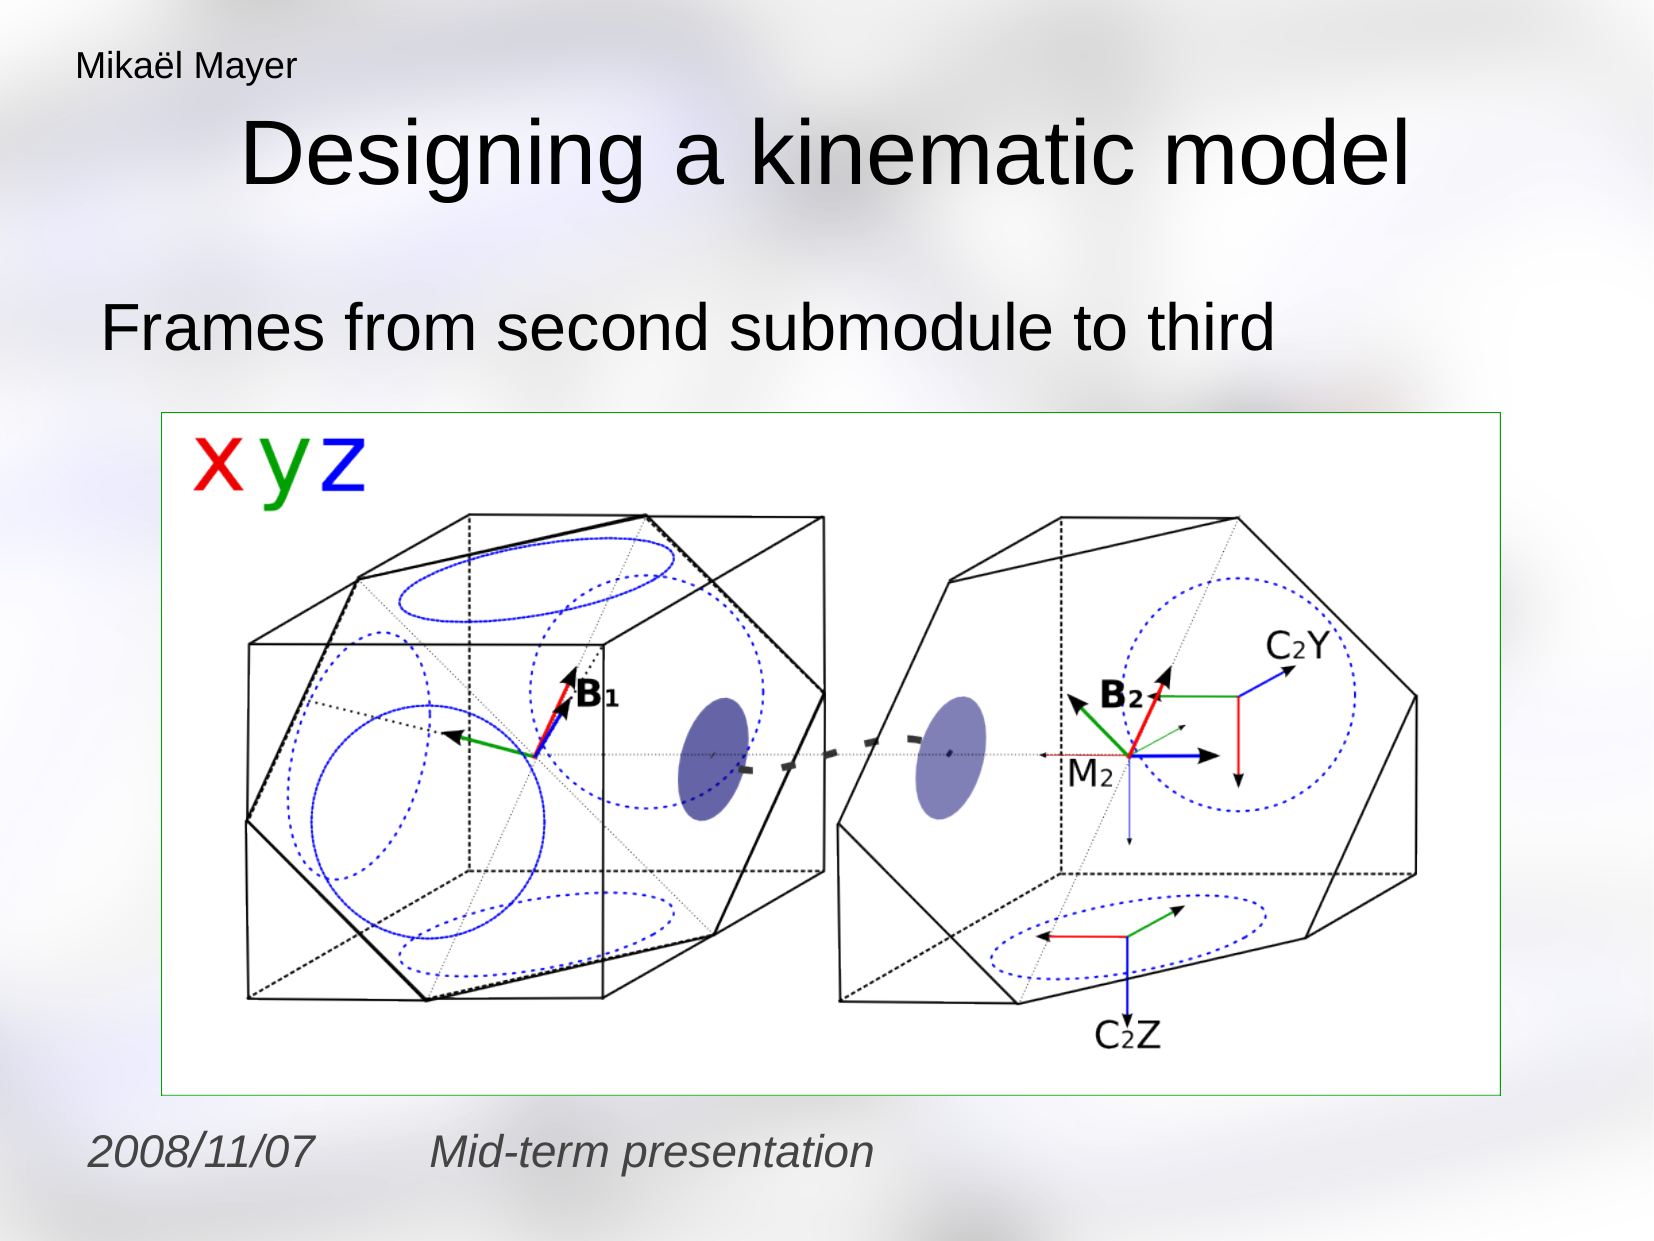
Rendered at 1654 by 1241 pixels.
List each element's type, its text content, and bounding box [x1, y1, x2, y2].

picture [0, 0, 1654, 1241]
text_box 2008/11/07 Mid-term presentation [50, 1124, 913, 1178]
list Frames from second submodule to third [82, 290, 1613, 376]
title Designing a kinematic model [82, 49, 1571, 257]
text_box Mikaël Mayer [60, 37, 376, 113]
